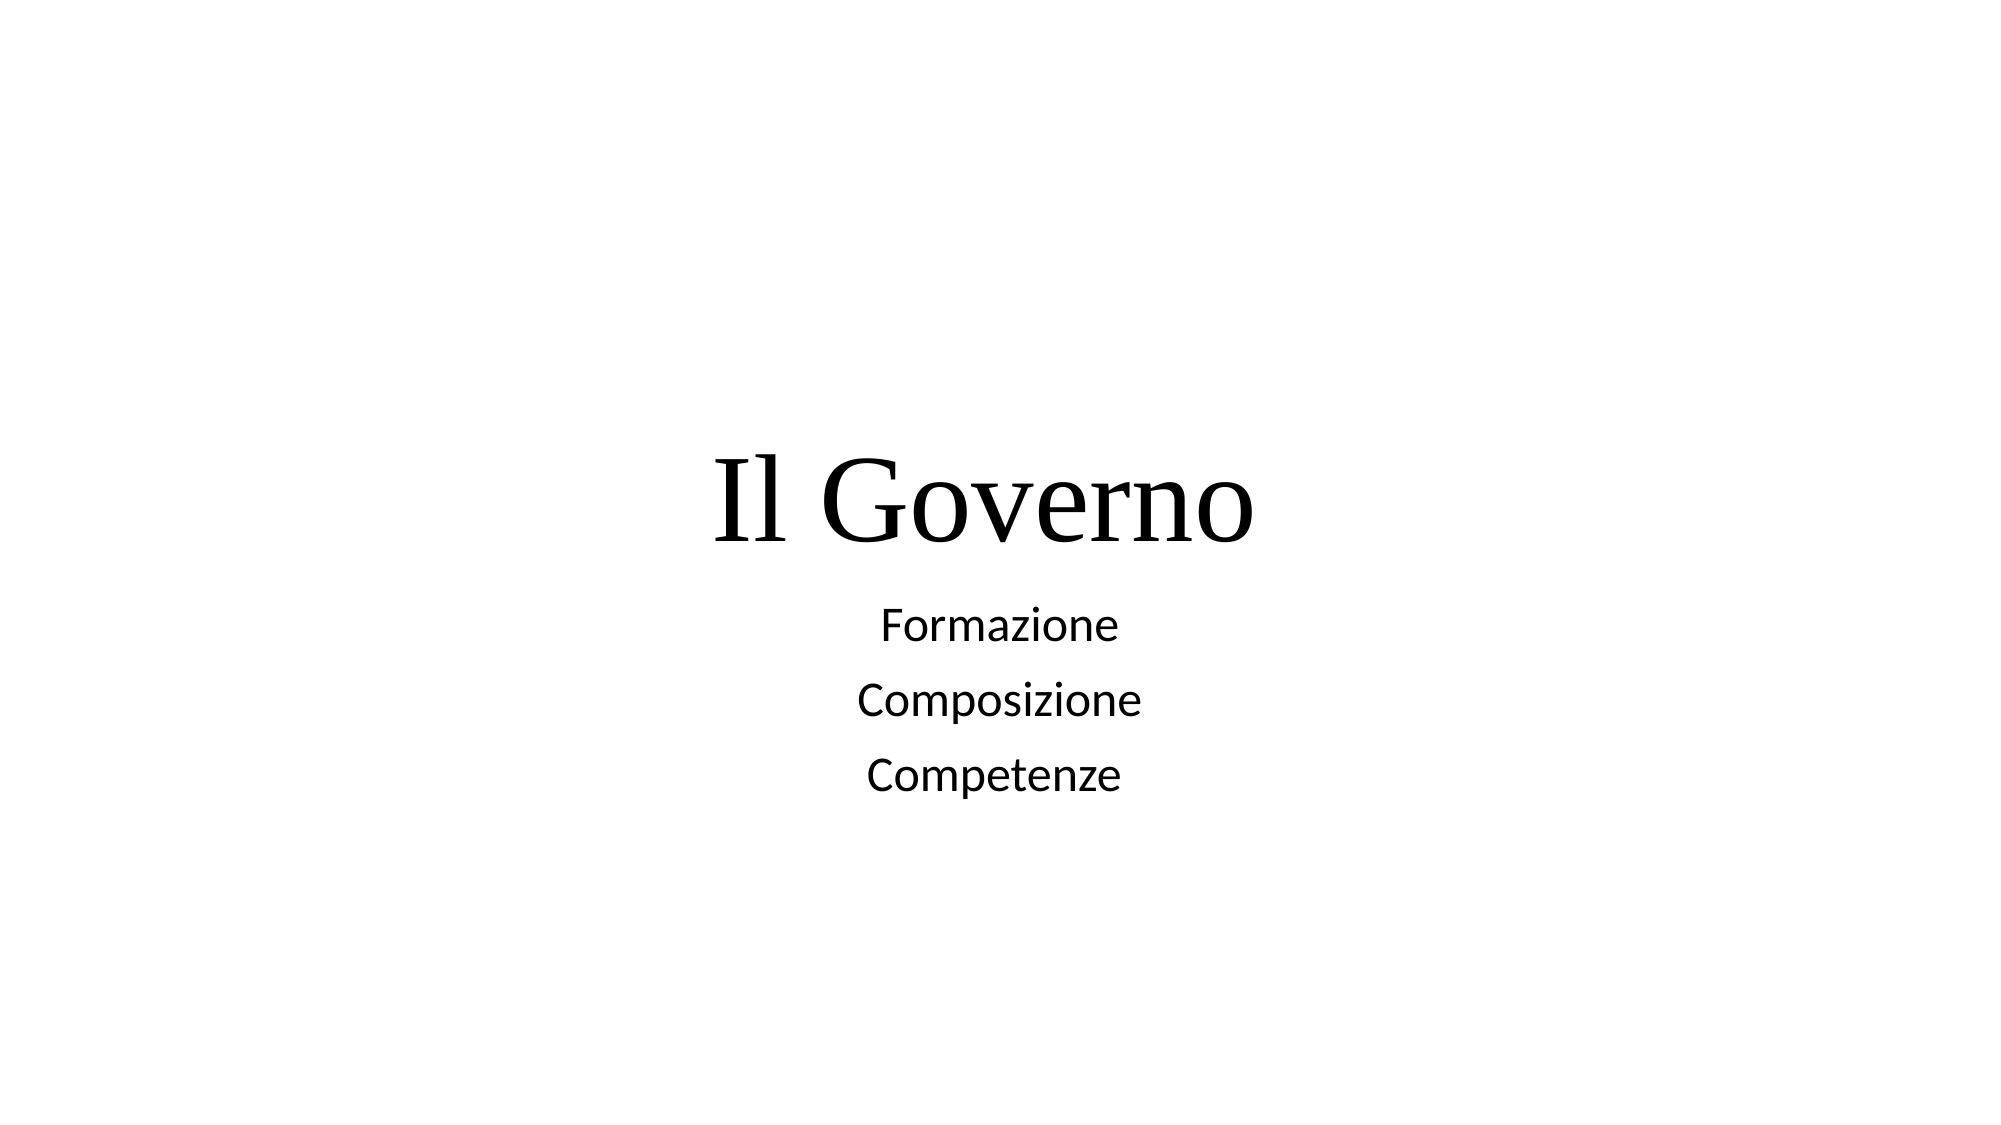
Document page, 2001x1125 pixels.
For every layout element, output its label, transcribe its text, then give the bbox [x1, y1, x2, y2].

subtitle Formazione Composizione Competenze [249, 590, 1750, 863]
title Il Governo [249, 184, 1750, 576]
